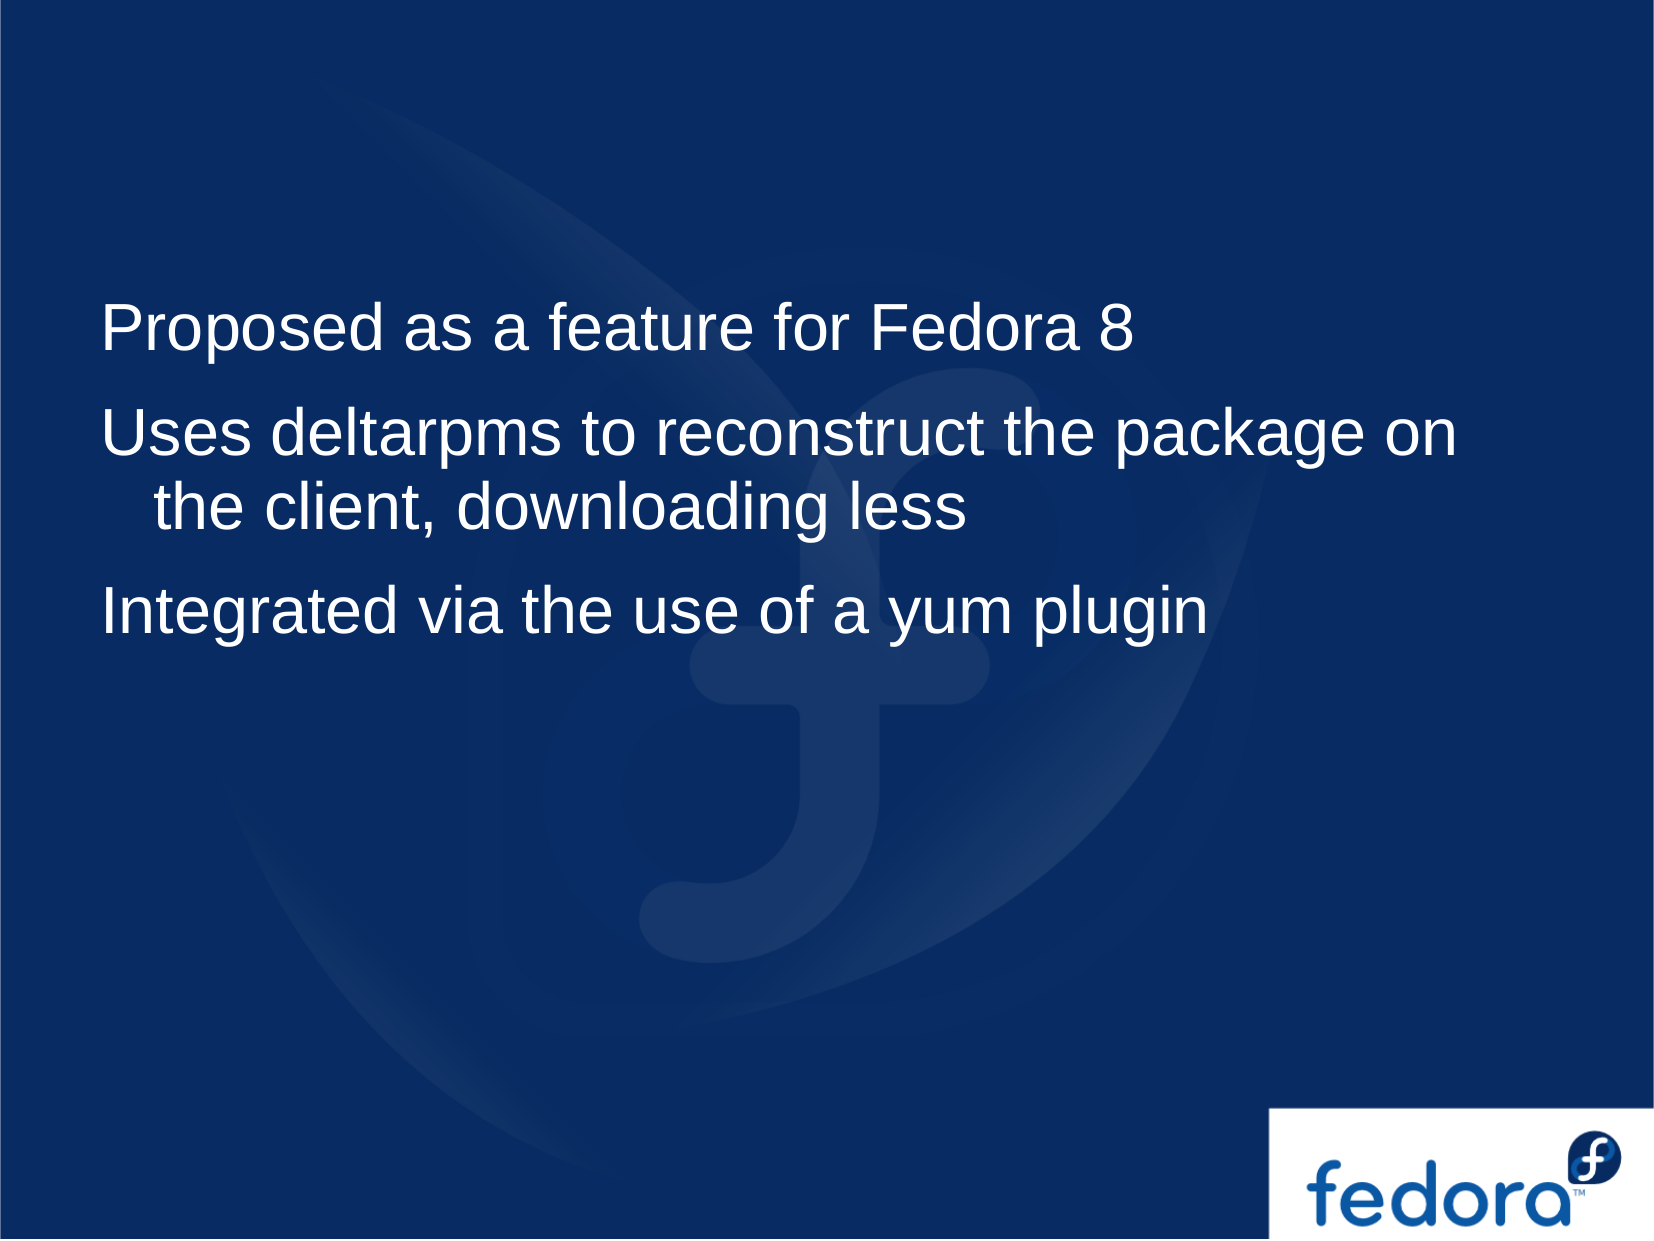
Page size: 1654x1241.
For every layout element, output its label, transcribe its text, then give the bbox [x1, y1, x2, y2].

picture [0, 0, 1654, 1239]
list Proposed as a feature for Fedora 8 Uses deltarpms to reconstruct the package on the client, downloading less Integrated via the use of a yum plugin [82, 290, 1571, 1109]
